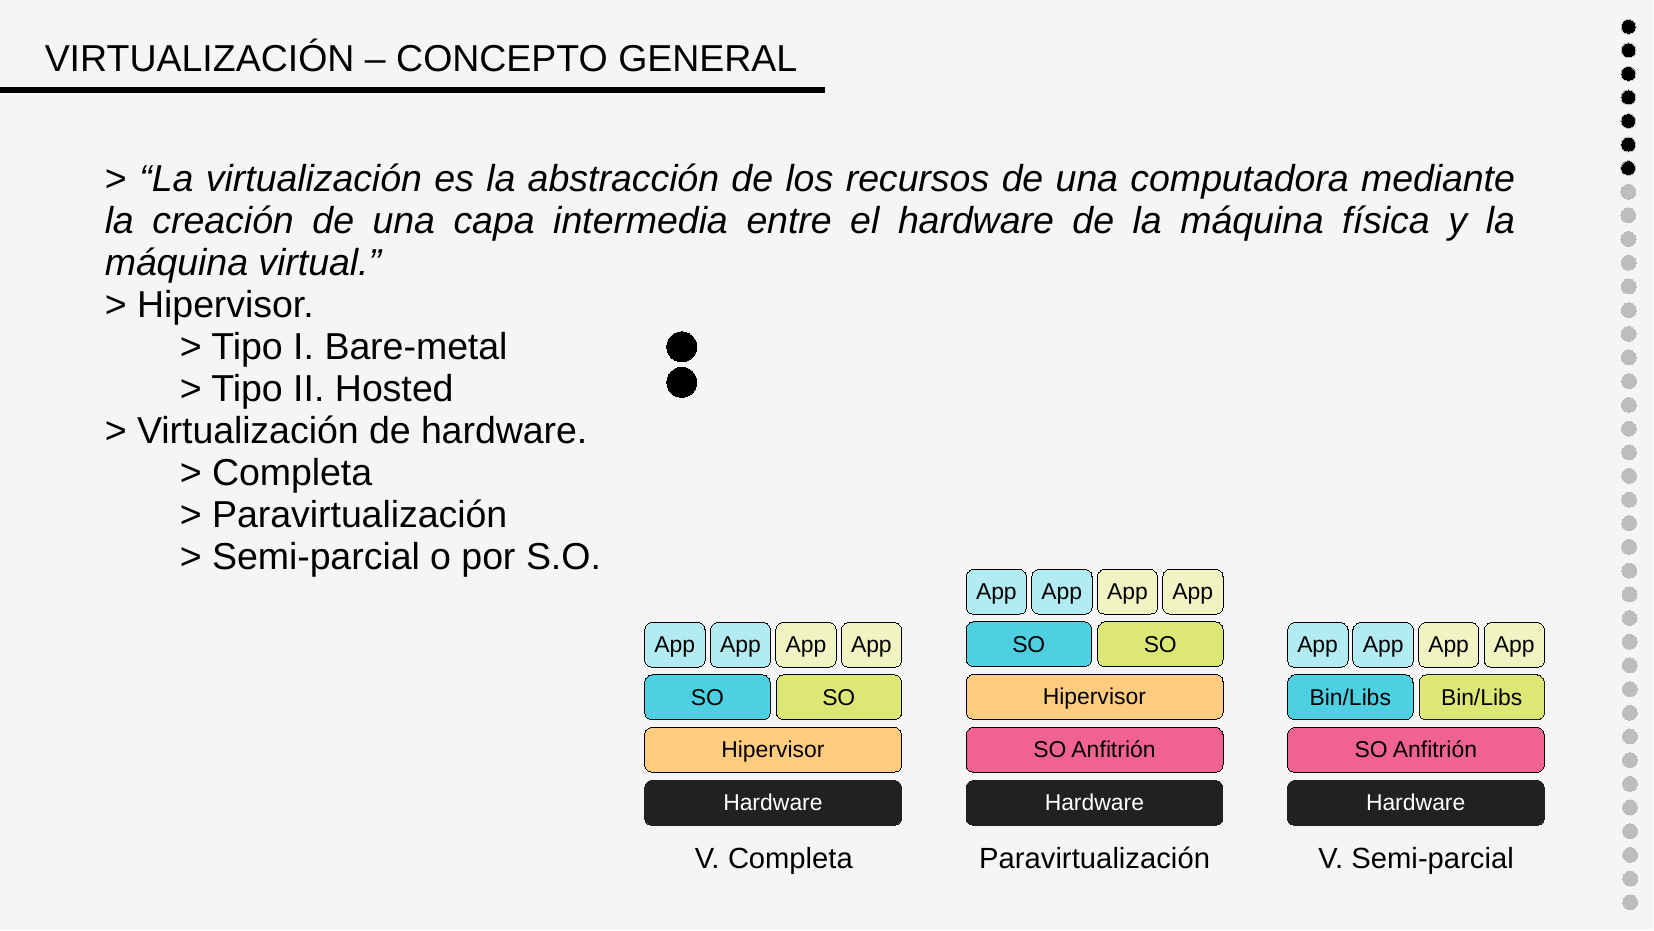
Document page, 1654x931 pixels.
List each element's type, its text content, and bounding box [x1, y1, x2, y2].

text_box [666, 367, 697, 398]
text_box Hardware [1287, 780, 1545, 826]
text_box [1620, 160, 1636, 176]
text_box App [1484, 622, 1545, 668]
text_box [1621, 563, 1637, 579]
text_box App [966, 569, 1027, 615]
text_box Hipervisor [644, 727, 902, 773]
text_box [1622, 657, 1638, 673]
text_box App [1031, 569, 1093, 615]
text_box VIRTUALIZACIÓN – CONCEPTO GENERAL [30, 30, 826, 129]
text_box Bin/Libs [1419, 674, 1545, 720]
text_box [1621, 326, 1637, 342]
text_box SO Anfitrión [1287, 727, 1545, 773]
text_box [1620, 136, 1636, 153]
text_box App [1162, 569, 1224, 615]
text_box [1622, 871, 1638, 887]
text_box SO [1097, 621, 1224, 667]
text_box [1621, 373, 1637, 389]
text_box V. Completa [679, 834, 871, 885]
text_box Paravirtualización [964, 834, 1237, 915]
text_box [1621, 468, 1637, 484]
text_box App [1097, 569, 1158, 615]
text_box SO [776, 674, 902, 720]
text_box [1622, 847, 1638, 863]
text_box App [775, 622, 837, 668]
text_box [1622, 894, 1638, 910]
text_box [1621, 349, 1637, 365]
text_box [1622, 823, 1638, 839]
text_box [1621, 444, 1637, 460]
text_box [1622, 681, 1638, 697]
text_box [1621, 255, 1637, 271]
text_box [1620, 66, 1637, 82]
text_box > “La virtualización es la abstracción de los recursos de una computadora mediante la creación de una capa intermedia entre el hardware de la máquina física y la máquina virtual.” > Hipervisor. > Tipo I. Bare-metal > Tipo II. Hosted > Virtualización de hardware. > Completa > Paravirtualización > Semi-parcial o por S.O. [90, 150, 1531, 627]
text_box [1621, 302, 1637, 318]
text_box [1622, 776, 1638, 792]
text_box [1622, 752, 1638, 768]
text_box [666, 331, 697, 362]
text_box App [710, 622, 771, 668]
text_box Bin/Libs [1287, 674, 1414, 720]
text_box [1622, 586, 1638, 602]
text_box [1621, 278, 1637, 294]
text_box SO [644, 674, 771, 720]
text_box Hipervisor [966, 674, 1224, 720]
text_box [1621, 397, 1637, 413]
text_box App [841, 622, 902, 668]
text_box [1621, 19, 1637, 35]
text_box Hardware [644, 780, 902, 826]
text_box [1622, 728, 1638, 744]
text_box [1620, 89, 1636, 105]
text_box SO Anfitrión [966, 727, 1224, 773]
text_box [1621, 42, 1637, 58]
text_box App [644, 622, 706, 668]
text_box [1621, 492, 1637, 508]
text_box Hardware [966, 780, 1223, 826]
text_box [1620, 207, 1636, 223]
text_box [1620, 231, 1637, 247]
text_box [1622, 705, 1638, 721]
text_box App [1287, 622, 1349, 668]
text_box [1622, 799, 1638, 816]
text_box App [1352, 622, 1414, 668]
text_box [1621, 515, 1637, 531]
text_box V. Semi-parcial [1303, 834, 1530, 885]
text_box [1621, 421, 1637, 437]
text_box [1620, 113, 1636, 129]
text_box [1620, 184, 1636, 200]
text_box App [1418, 622, 1479, 668]
text_box [1622, 634, 1638, 650]
text_box [1622, 610, 1638, 626]
text_box [1621, 539, 1637, 555]
text_box SO [966, 621, 1092, 667]
